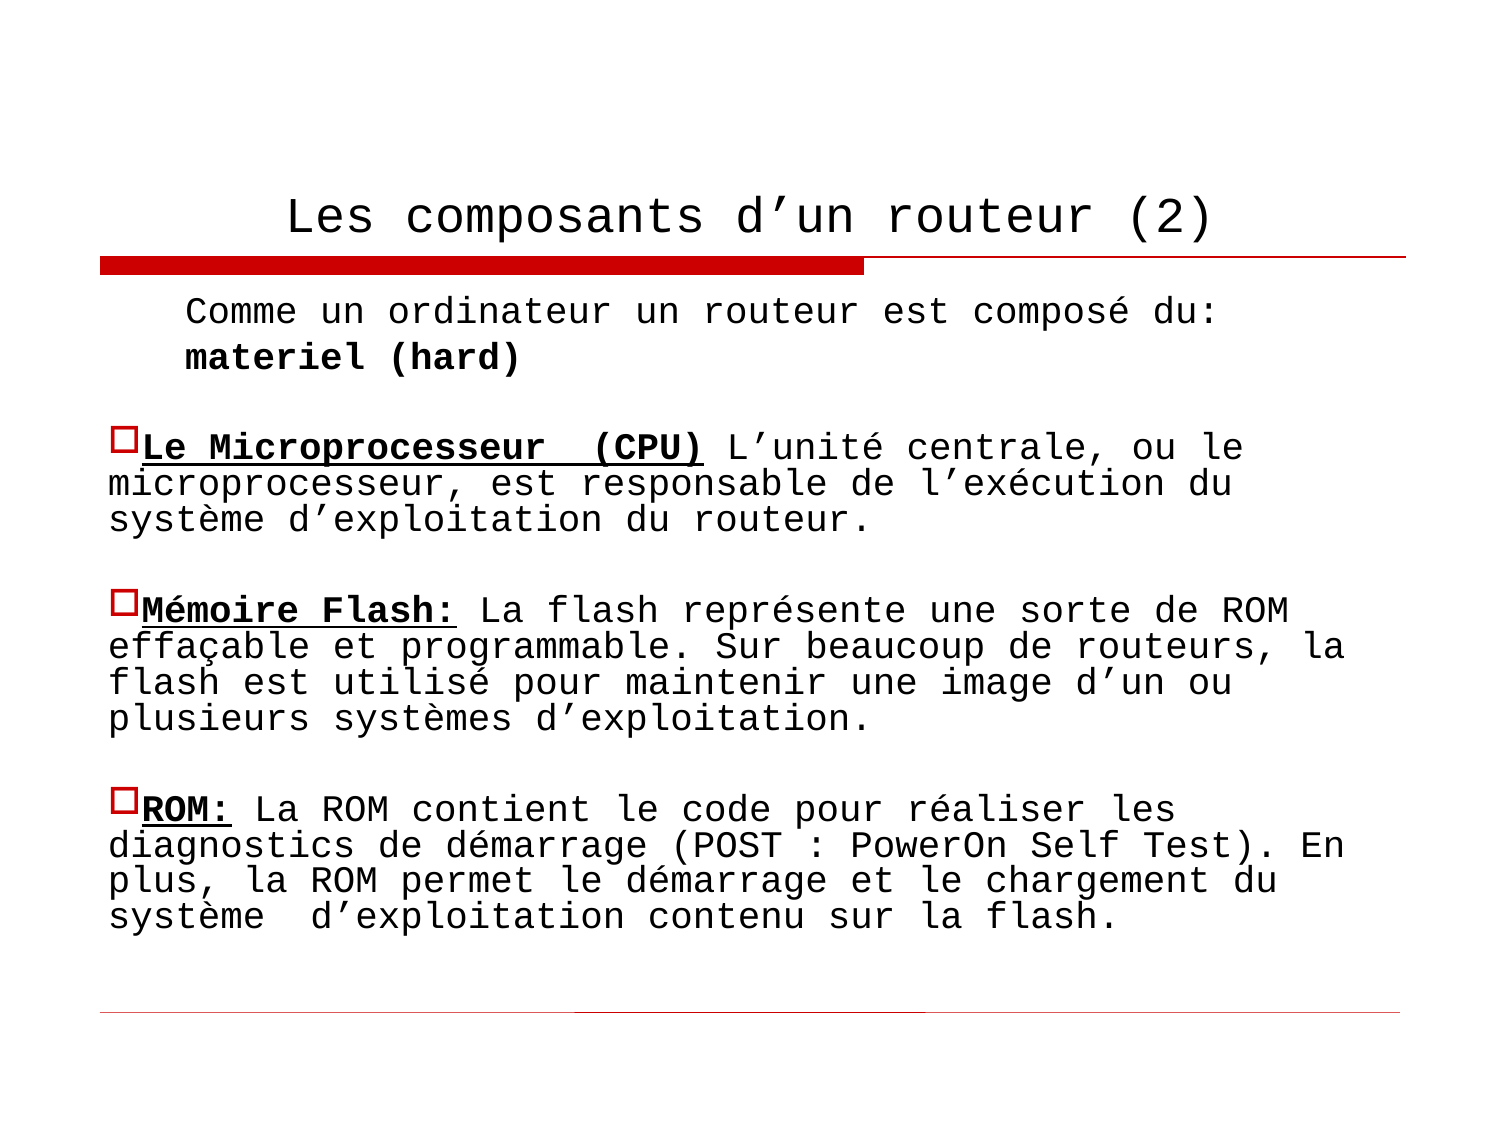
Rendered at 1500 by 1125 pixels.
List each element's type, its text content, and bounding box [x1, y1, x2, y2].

list Comme un ordinateur un routeur est composé du: materiel (hard) Le Microprocesseur (CPU) L’unité centrale, ou le microprocesseur, est responsable de l’exécution du système d’exploitation du routeur. Mémoire Flash: La flash représente une sorte de ROM effaçable et programmable. Sur beaucoup de routeurs, la flash est utilisé pour maintenir une image d’un ou plusieurs systèmes d’exploitation. ROM: La ROM contient le code pour réaliser les diagnostics de démarrage (POST : PowerOn Self Test). En plus, la ROM permet le démarrage et le chargement du système d’exploitation contenu sur la flash. [92, 287, 1406, 988]
title Les composants d’un routeur (2) [94, 50, 1407, 250]
